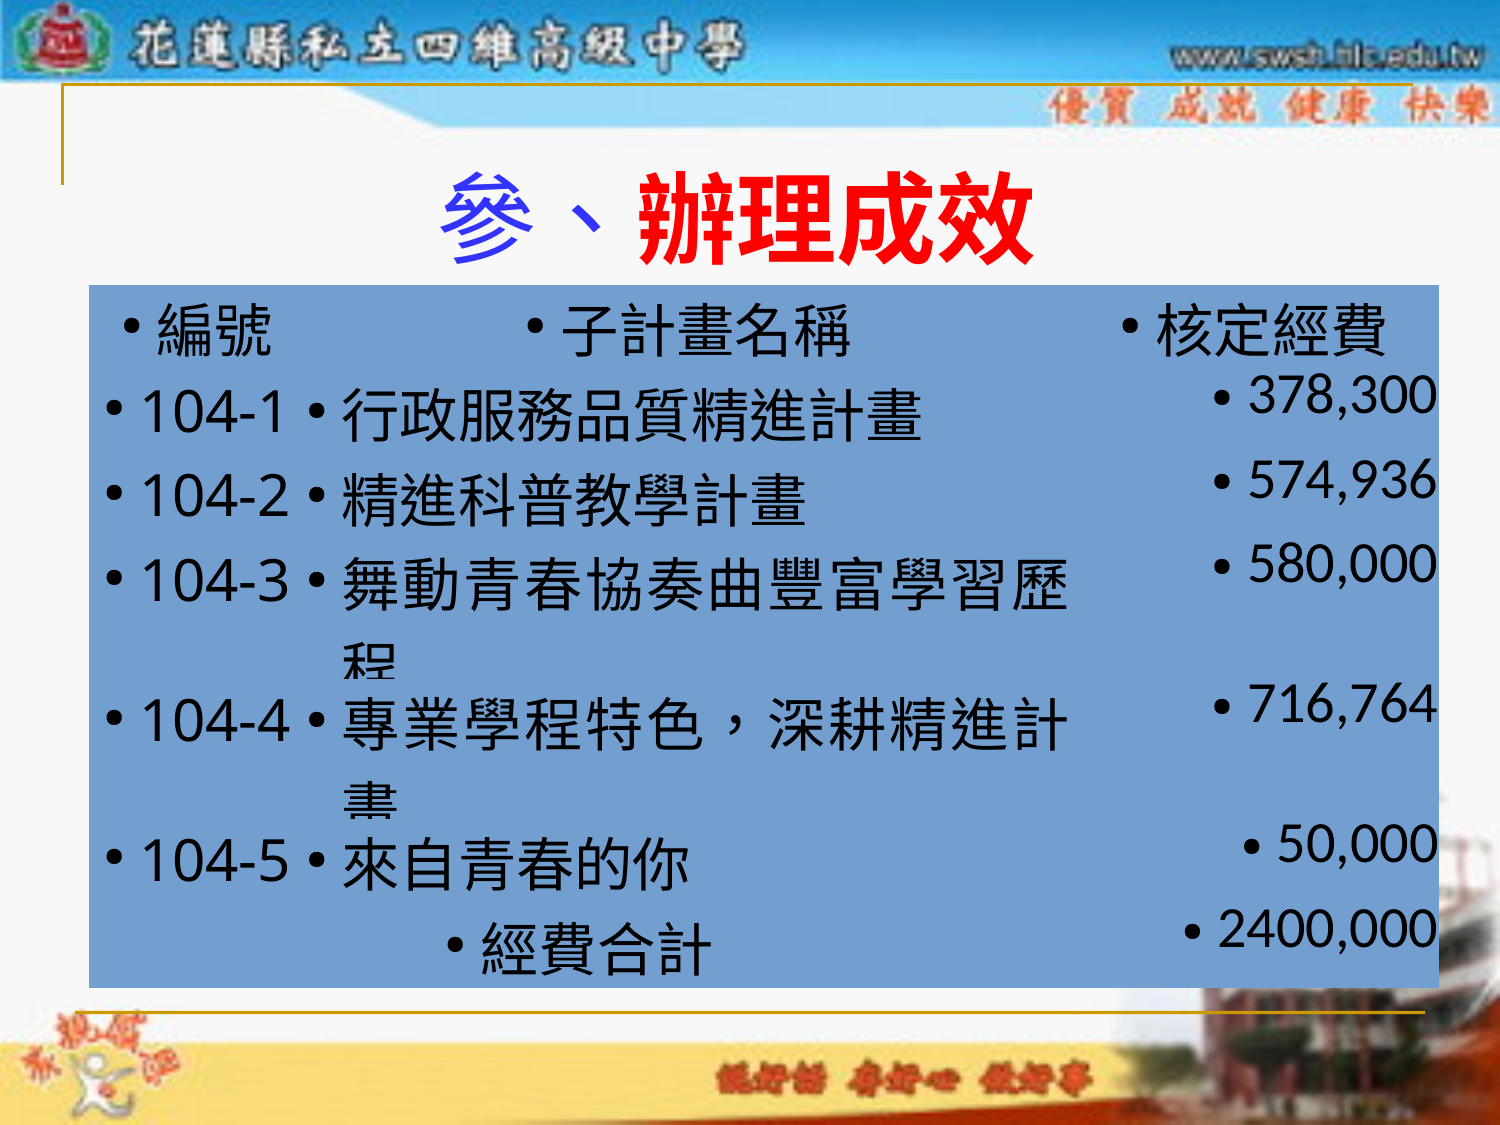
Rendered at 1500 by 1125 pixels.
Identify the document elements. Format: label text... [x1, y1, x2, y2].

table_cell 經費合計 [89, 904, 1070, 988]
table_cell 50,000 [1070, 819, 1439, 904]
table_cell 精進科普教學計畫 [306, 455, 1070, 539]
table_cell 378,300 [1070, 370, 1439, 455]
table_cell 574,936 [1070, 455, 1439, 539]
table_cell 來自青春的你 [306, 819, 1070, 904]
table_header 編號 [89, 285, 306, 370]
table_cell 104-2 [89, 455, 306, 539]
table_cell 2400,000 [1070, 904, 1439, 988]
table_cell 104-1 [89, 370, 306, 455]
text_box 參、辦理成效 [421, 149, 1051, 284]
table_header 核定經費 [1070, 285, 1439, 370]
table_cell 104-5 [89, 819, 306, 904]
text_box [171, 243, 1270, 285]
table_cell 舞動青春協奏曲豐富學習歷程 [306, 539, 1070, 679]
table_cell 580,000 [1070, 539, 1439, 679]
table_cell 專業學程特色，深耕精進計畫 [306, 679, 1070, 819]
text_box P11 [0, 1023, 262, 1099]
table_header 子計畫名稱 [306, 285, 1070, 370]
table_cell 104-3 [89, 539, 306, 679]
title [277, 31, 1227, 150]
table_cell 104-4 [89, 679, 306, 819]
text_box [1080, 1023, 1431, 1099]
table_cell 716,764 [1070, 679, 1439, 819]
table_cell 行政服務品質精進計畫 [306, 370, 1070, 455]
